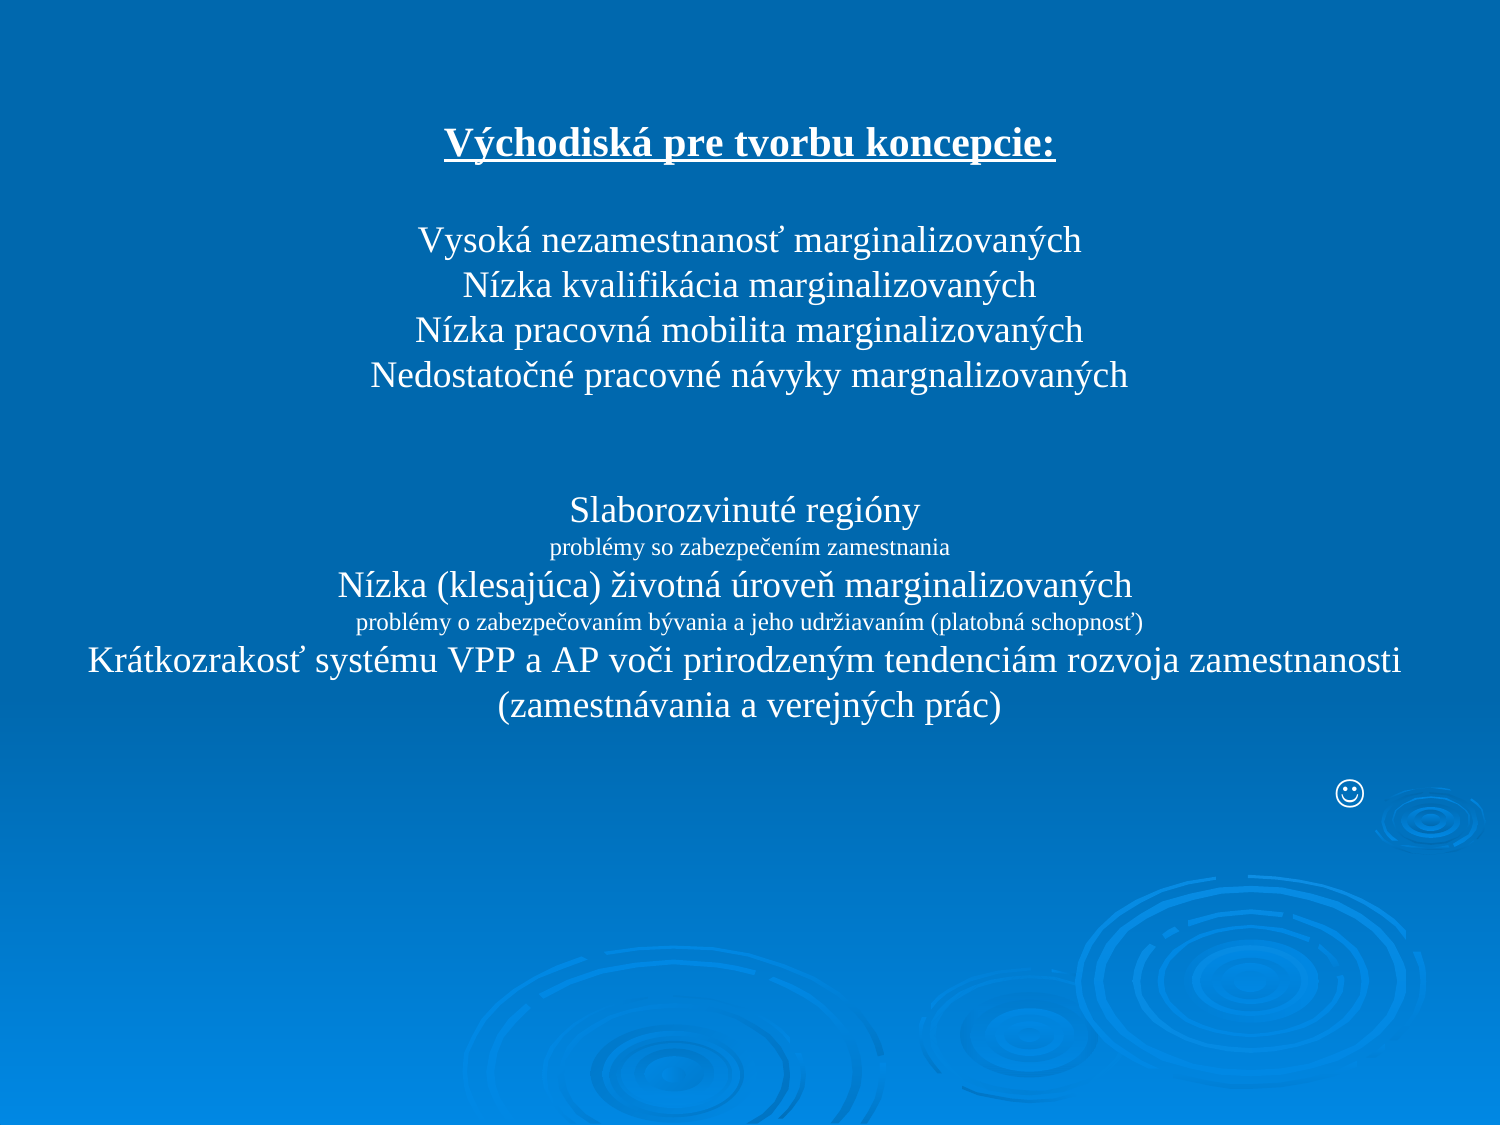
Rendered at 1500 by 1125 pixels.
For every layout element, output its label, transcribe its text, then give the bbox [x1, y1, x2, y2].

text_box Východiská pre tvorbu koncepcie: Vysoká nezamestnanosť marginalizovaných Nízka kvalifikácia marginalizovaných Nízka pracovná mobilita marginalizovaných Nedostatočné pracovné návyky margnalizovaných Slaborozvinuté regióny problémy so zabezpečením zamestnania Nízka (klesajúca) životná úroveň marginalizovaných problémy o zabezpečovaním bývania a jeho udržiavaním (platobná schopnosť) Krátkozrakosť systému VPP a AP voči prirodzeným tendenciám rozvoja zamestnanosti (zamestnávania a verejných prác)  [0, 107, 1500, 868]
